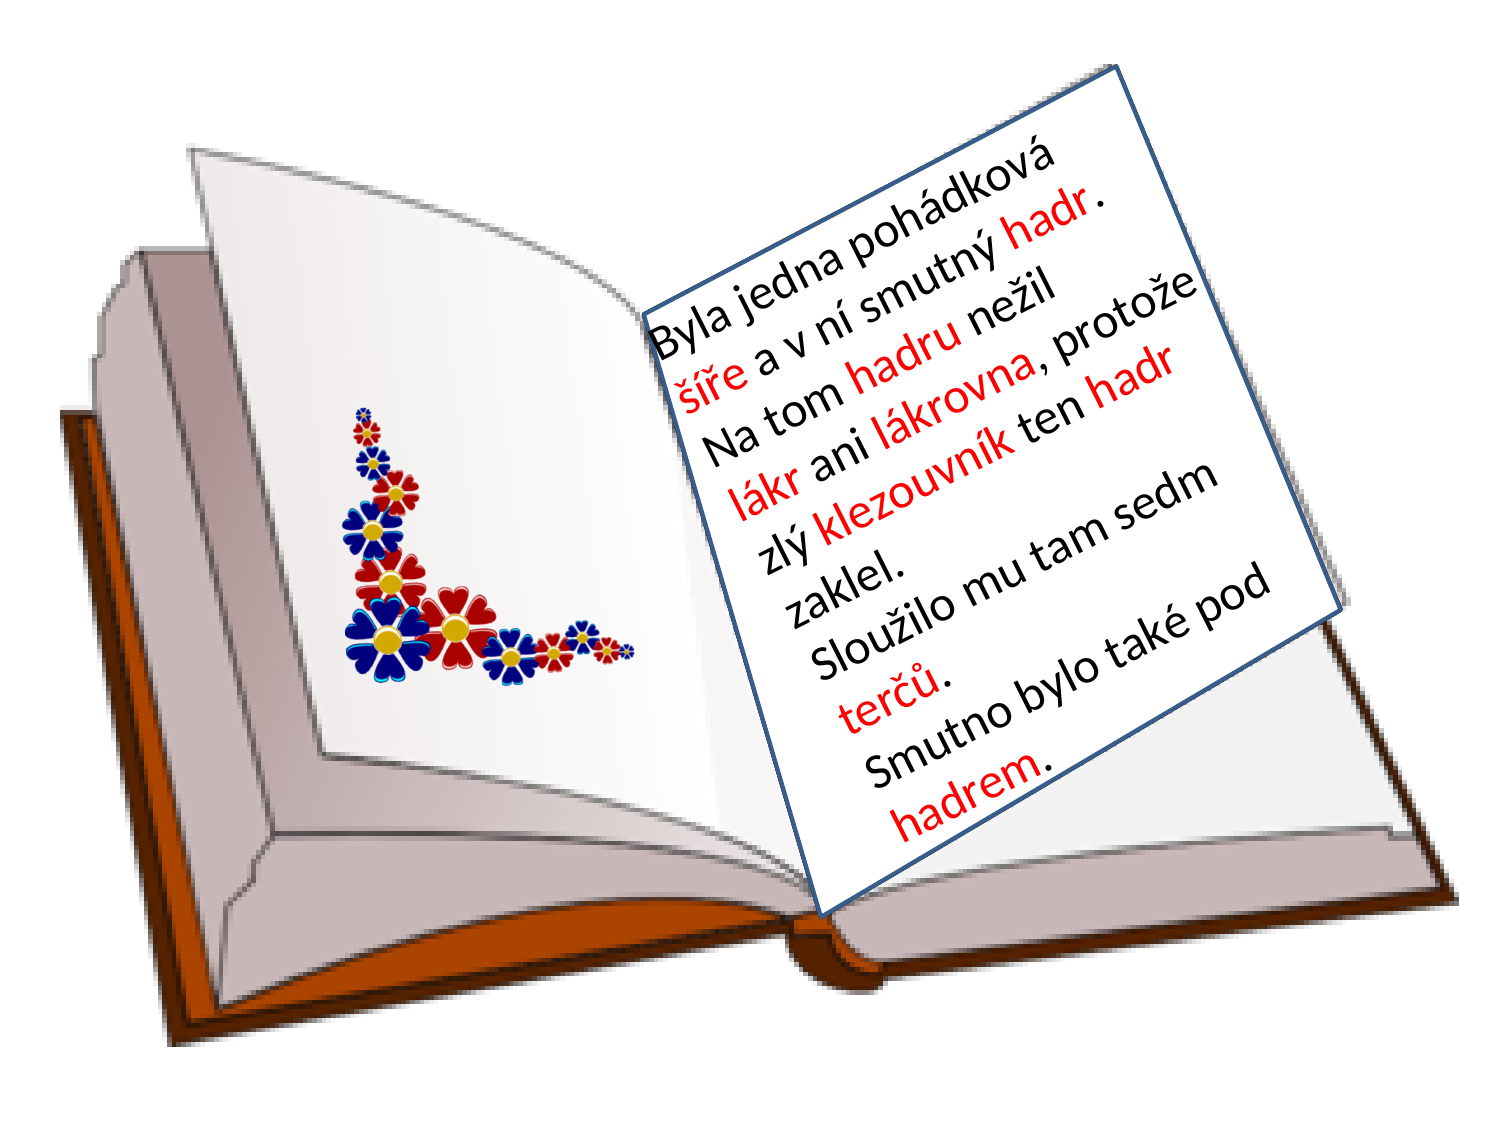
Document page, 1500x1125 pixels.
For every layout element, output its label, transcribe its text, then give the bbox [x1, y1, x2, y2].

text_box Byla jedna pohádková šíře a v ní smutný hadr. Na tom hadru nežil lákr ani lákrovna, protože zlý klezouvník ten hadr zaklel. Sloužilo mu tam sedm terčů. Smutno bylo také pod hadrem. [620, 66, 1397, 868]
text_box [1094, 66, 1117, 78]
text_box [680, 439, 941, 917]
picture [60, 64, 1459, 1047]
